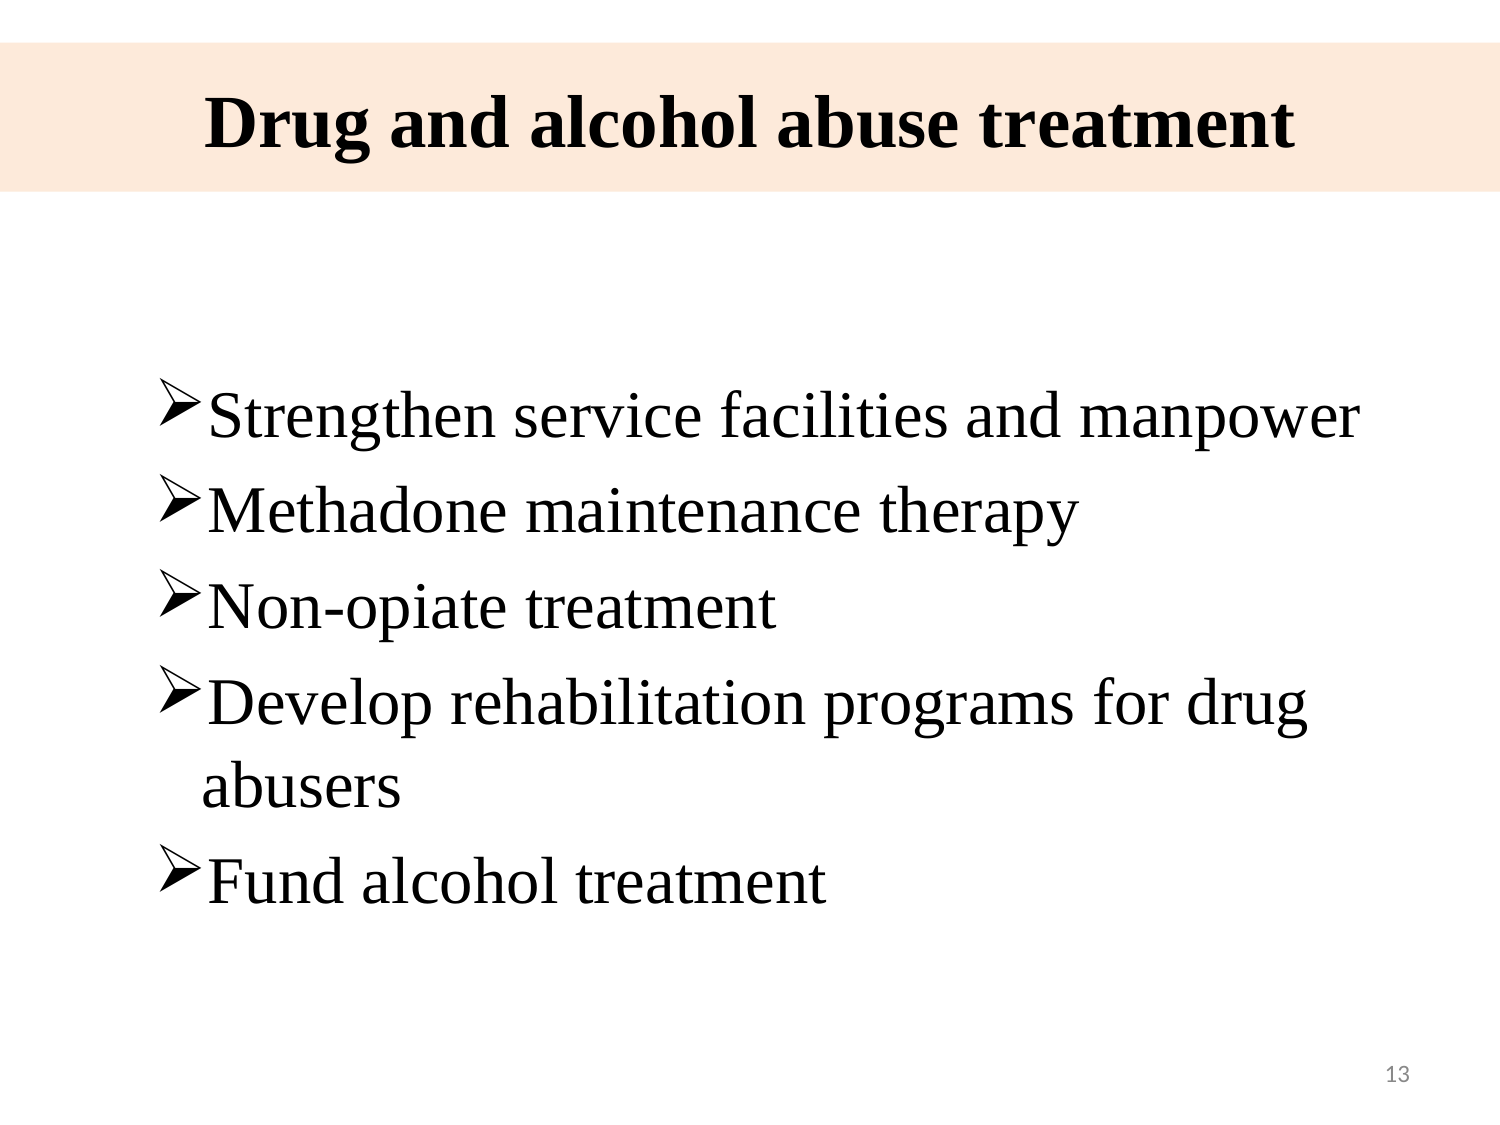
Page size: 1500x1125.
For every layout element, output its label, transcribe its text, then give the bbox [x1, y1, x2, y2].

list Strengthen service facilities and manpower Methadone maintenance therapy Non-opiate treatment Develop rehabilitation programs for drug abusers Fund alcohol treatment [64, 267, 1459, 1017]
text_box <編號> [1074, 1042, 1426, 1103]
title Drug and alcohol abuse treatment [0, 42, 1500, 192]
